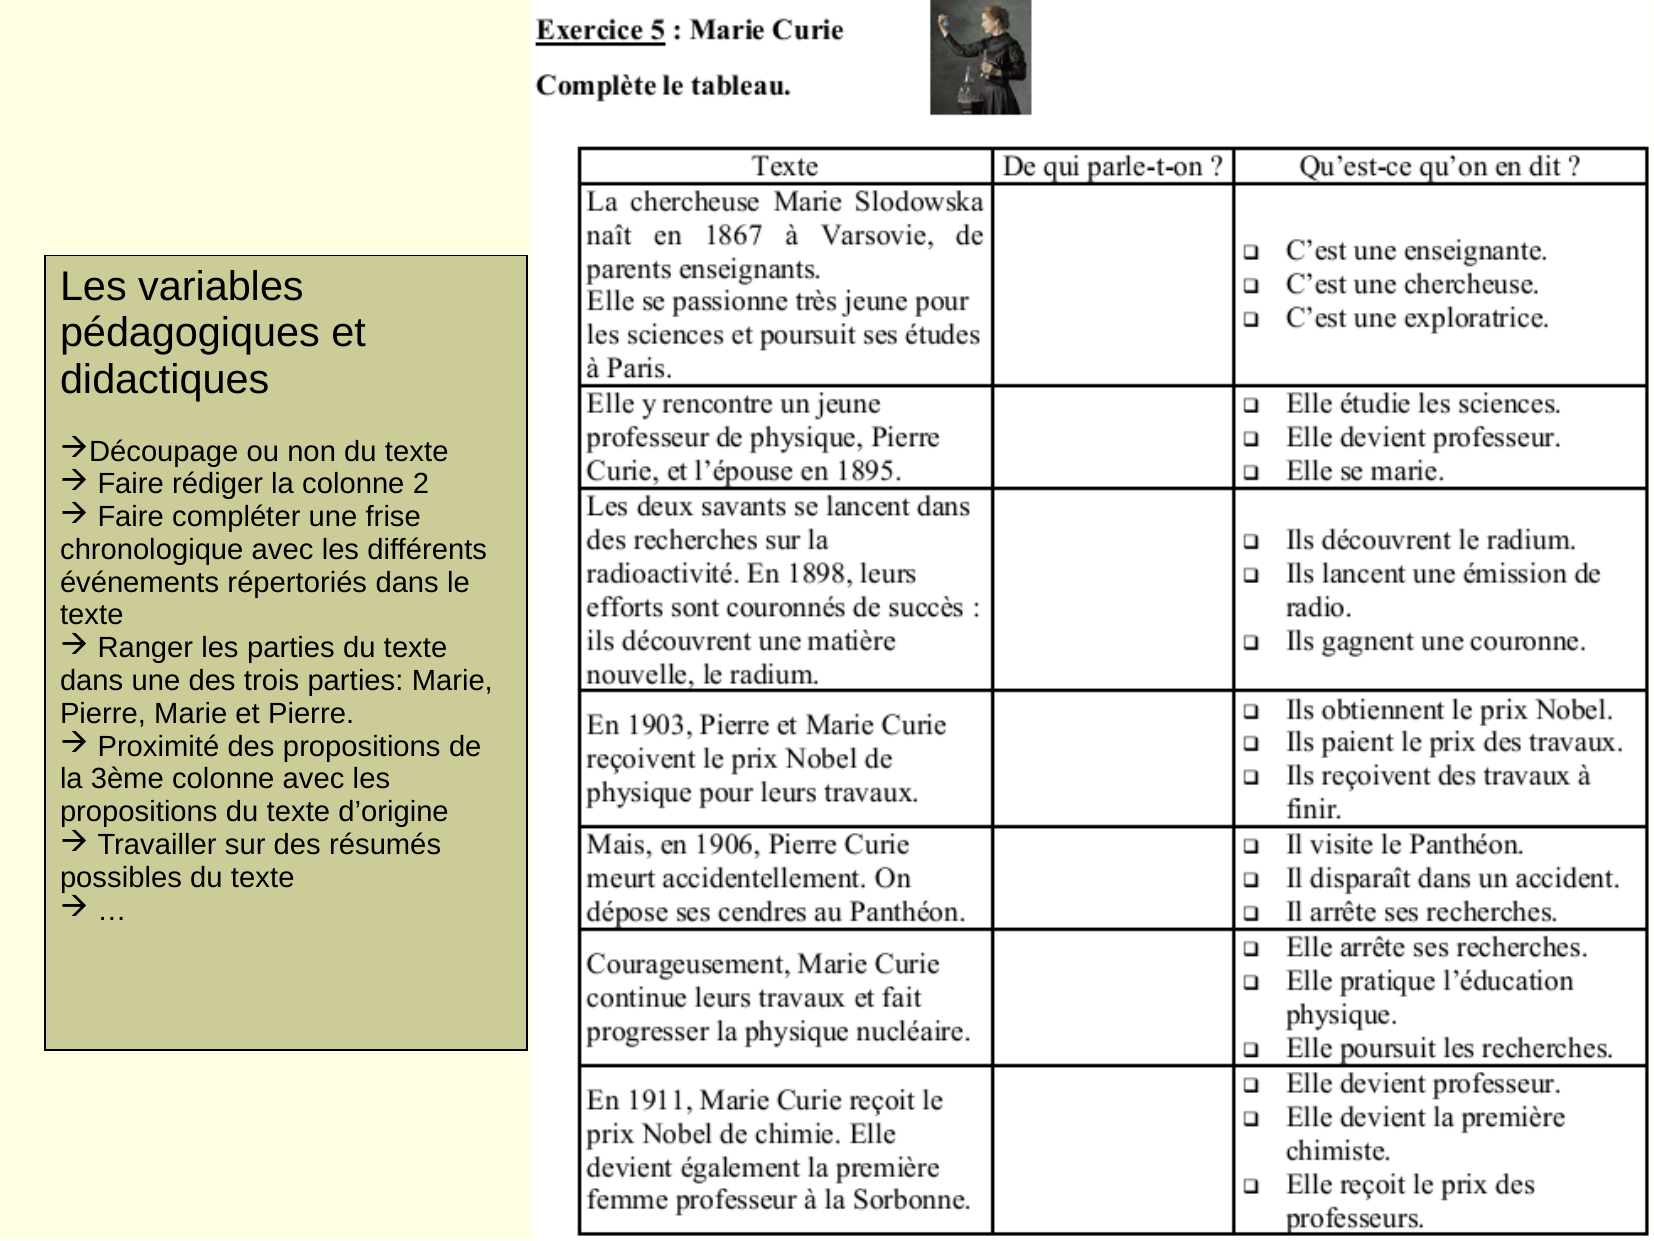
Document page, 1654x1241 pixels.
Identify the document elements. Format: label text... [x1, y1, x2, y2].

text_box Les variables pédagogiques et didactiques Découpage ou non du texte Faire rédiger la colonne 2 Faire compléter une frise chronologique avec les différents événements répertoriés dans le texte Ranger les parties du texte dans une des trois parties: Marie, Pierre, Marie et Pierre. Proximité des propositions de la 3ème colonne avec les propositions du texte d’origine Travailler sur des résumés possibles du texte … [45, 255, 527, 1050]
picture [531, 0, 1654, 1241]
